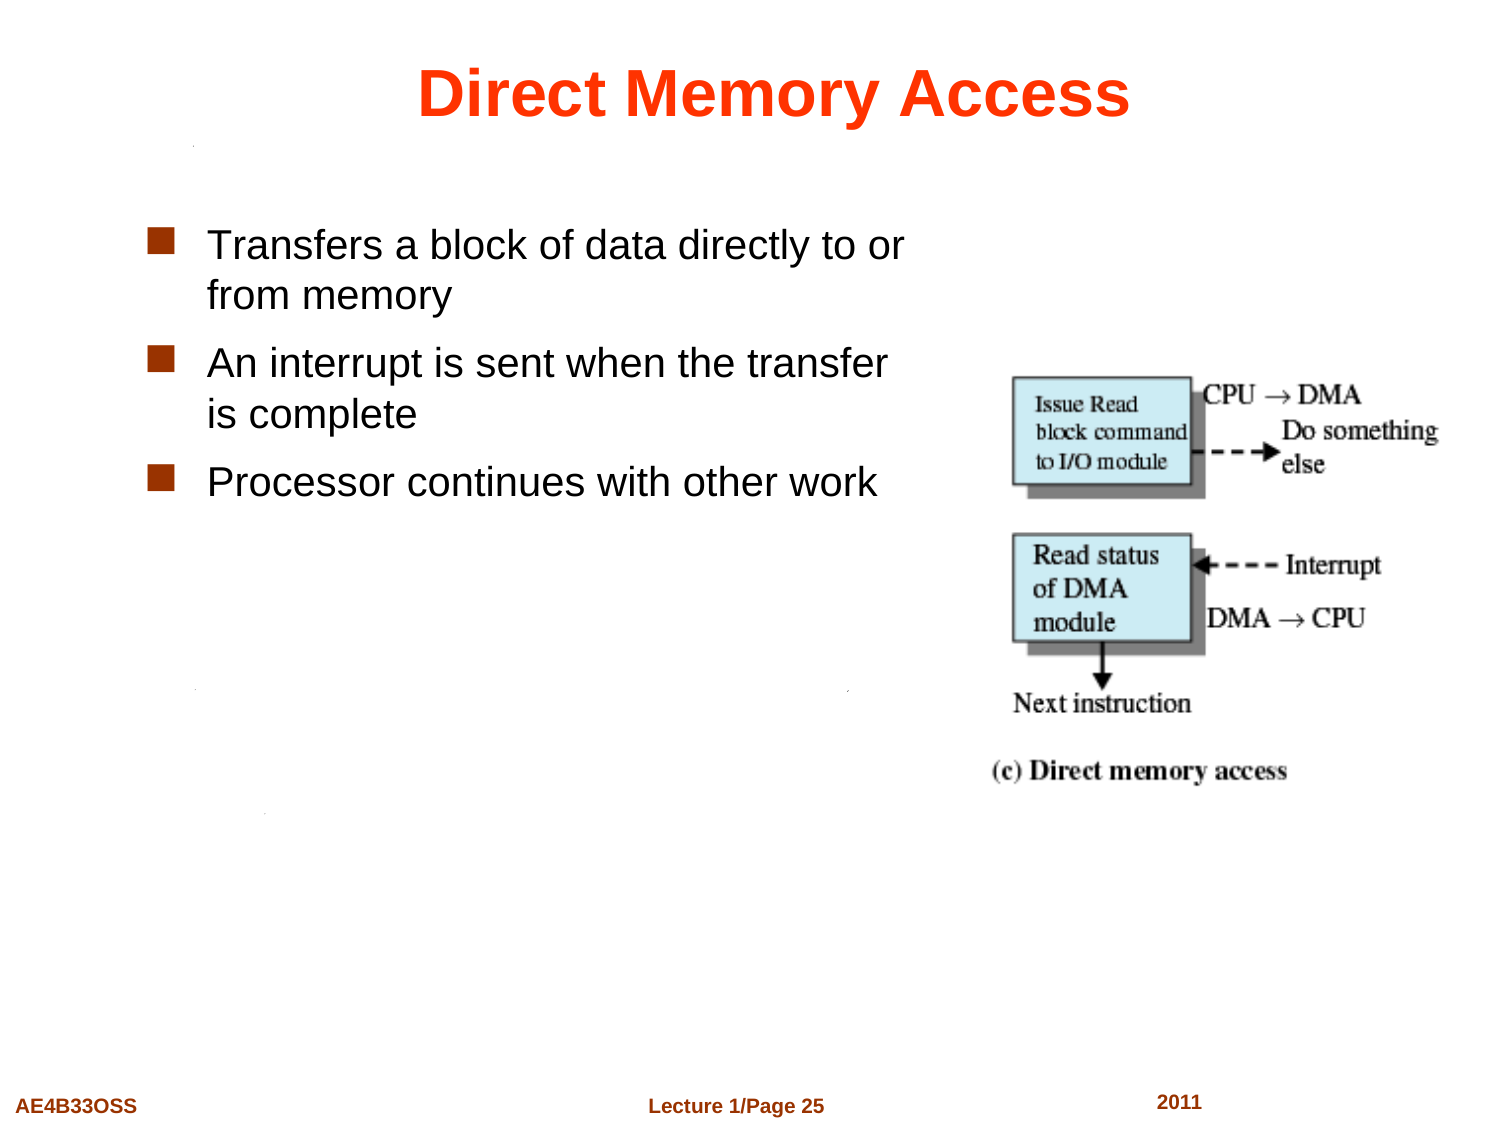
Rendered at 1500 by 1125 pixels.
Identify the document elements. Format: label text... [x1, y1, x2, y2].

text_box [975, 357, 1455, 802]
list Transfers a block of data directly to or from memory An interrupt is sent when the transfer is complete Processor continues with other work [135, 210, 937, 946]
title Direct Memory Access [112, 37, 1438, 138]
